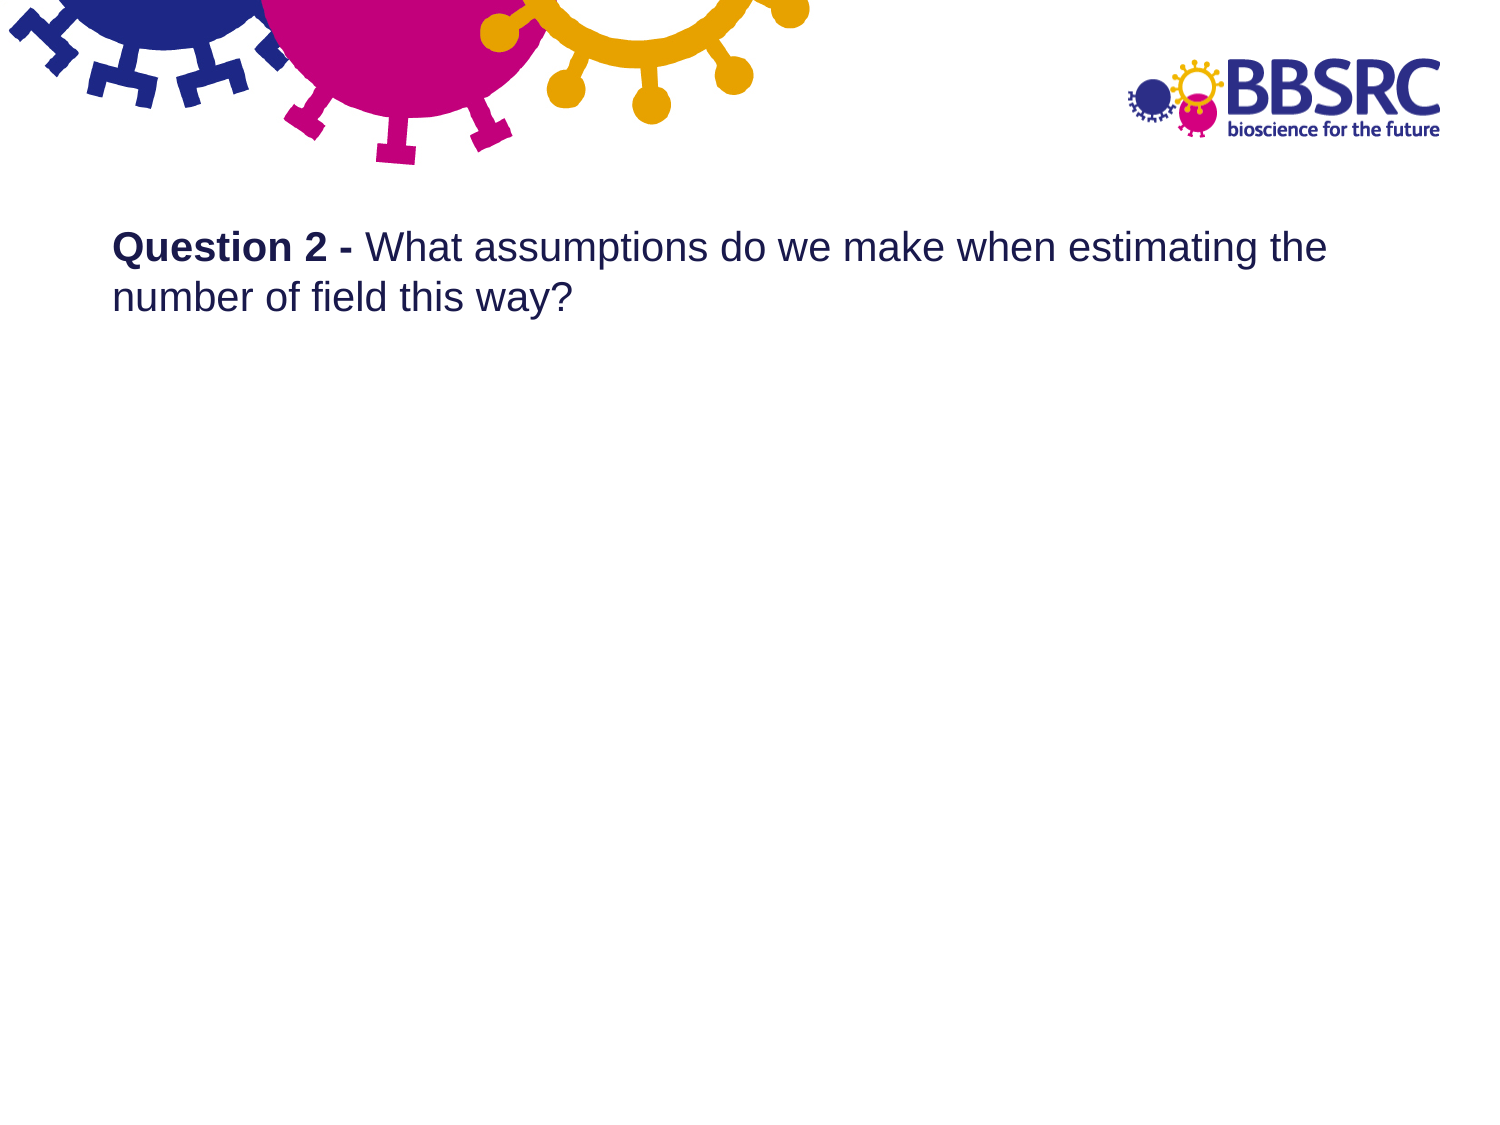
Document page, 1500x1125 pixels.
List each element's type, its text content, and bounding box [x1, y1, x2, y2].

list Question 2 - What assumptions do we make when estimating the number of field this way? [112, 219, 1377, 1012]
